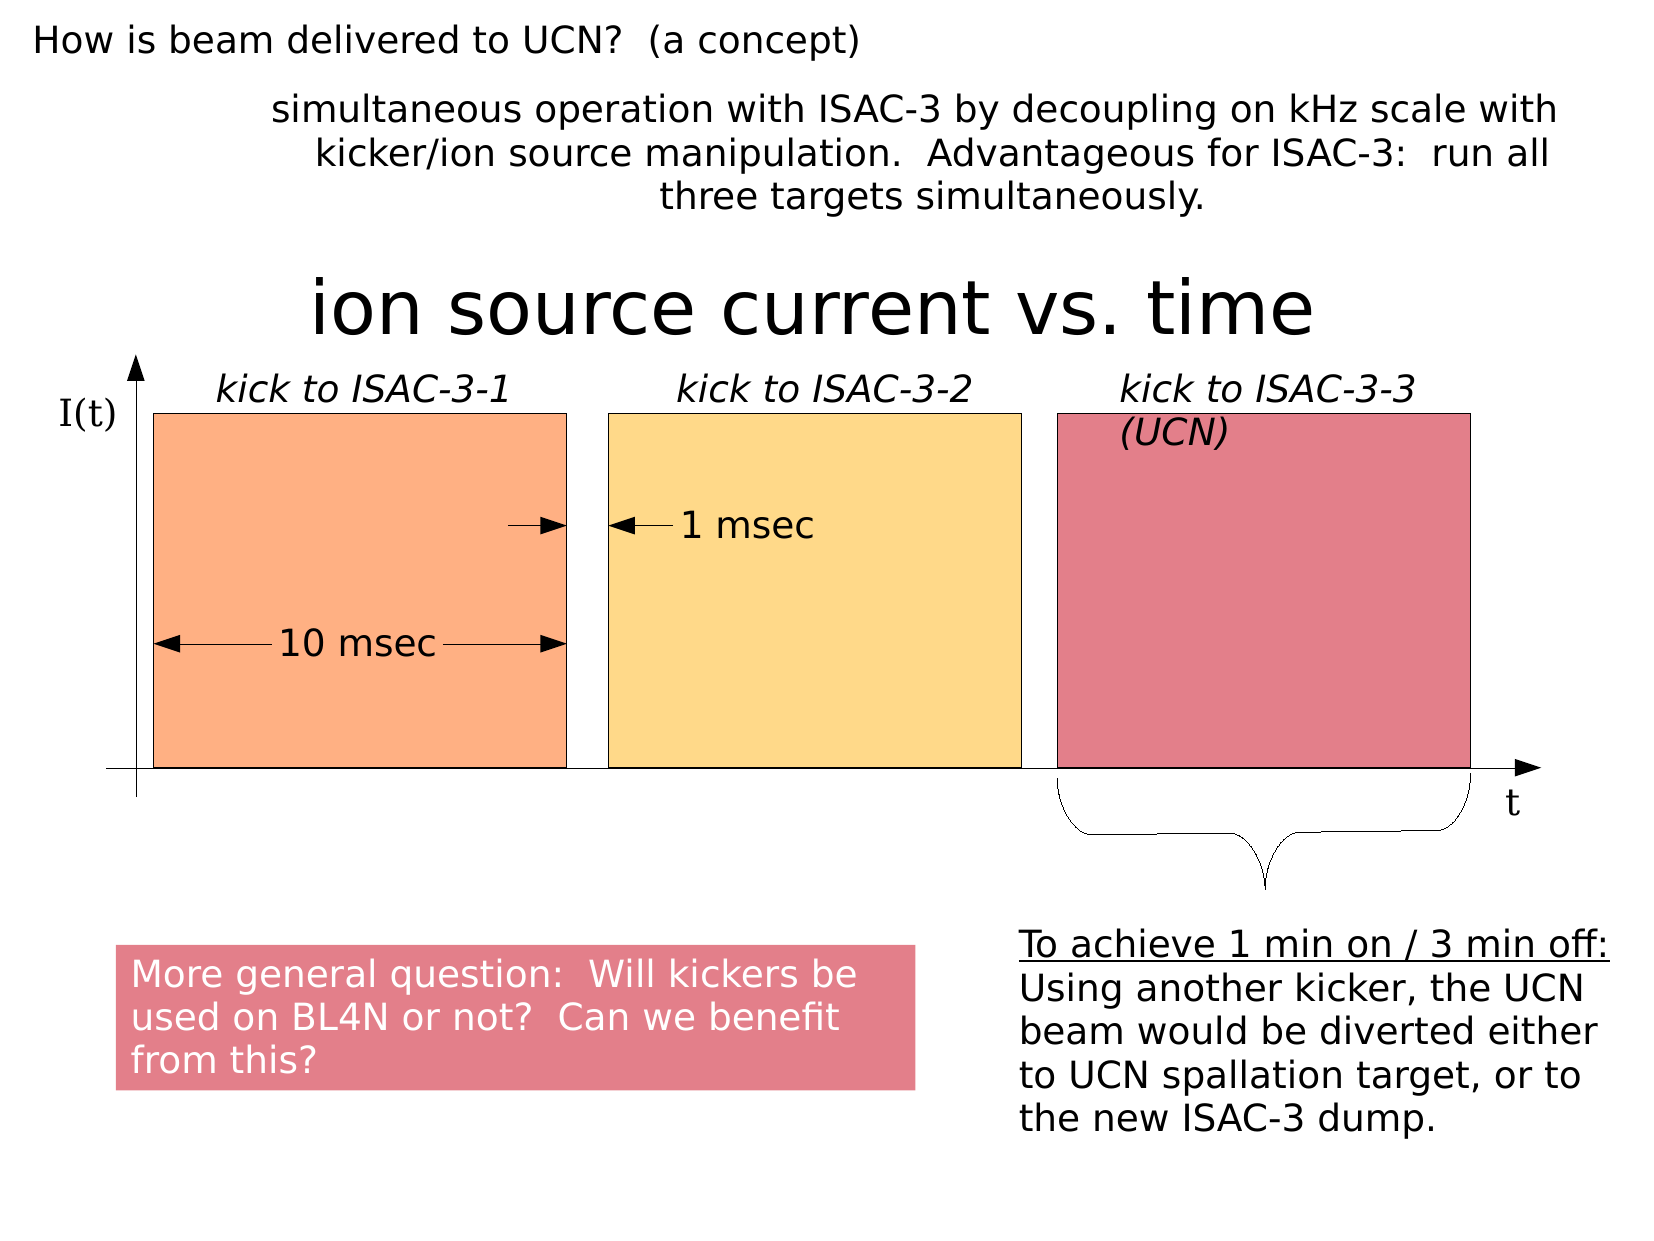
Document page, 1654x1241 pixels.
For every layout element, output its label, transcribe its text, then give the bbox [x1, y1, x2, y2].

text_box 10 msec [263, 614, 450, 673]
text_box [608, 413, 1022, 768]
text_box [153, 644, 567, 768]
text_box ion source current vs. time [295, 257, 1310, 360]
text_box 1 msec [665, 496, 828, 555]
text_box More general question: Will kickers be used on BL4N or not? Can we benefit from this? [115, 944, 916, 1091]
text_box t [1490, 773, 1536, 832]
text_box kick to ISAC-3-2 [661, 360, 984, 419]
text_box [1057, 413, 1471, 768]
title simultaneous operation with ISAC-3 by decoupling on kHz scale with kicker/ion source manipulation. Advantageous for ISAC-3: run all three targets simultaneously. [82, 56, 1571, 250]
text_box To achieve 1 min on / 3 min off: Using another kicker, the UCN beam would be diverted either to UCN spallation target, or to the new ISAC-3 dump. [1003, 915, 1613, 1148]
text_box kick to ISAC-3-1 [200, 360, 523, 419]
text_box kick to ISAC-3-3 (UCN) [1104, 360, 1427, 463]
text_box I(t) [43, 383, 133, 443]
text_box How is beam delivered to UCN? (a concept) [17, 11, 860, 71]
text_box [153, 413, 567, 644]
